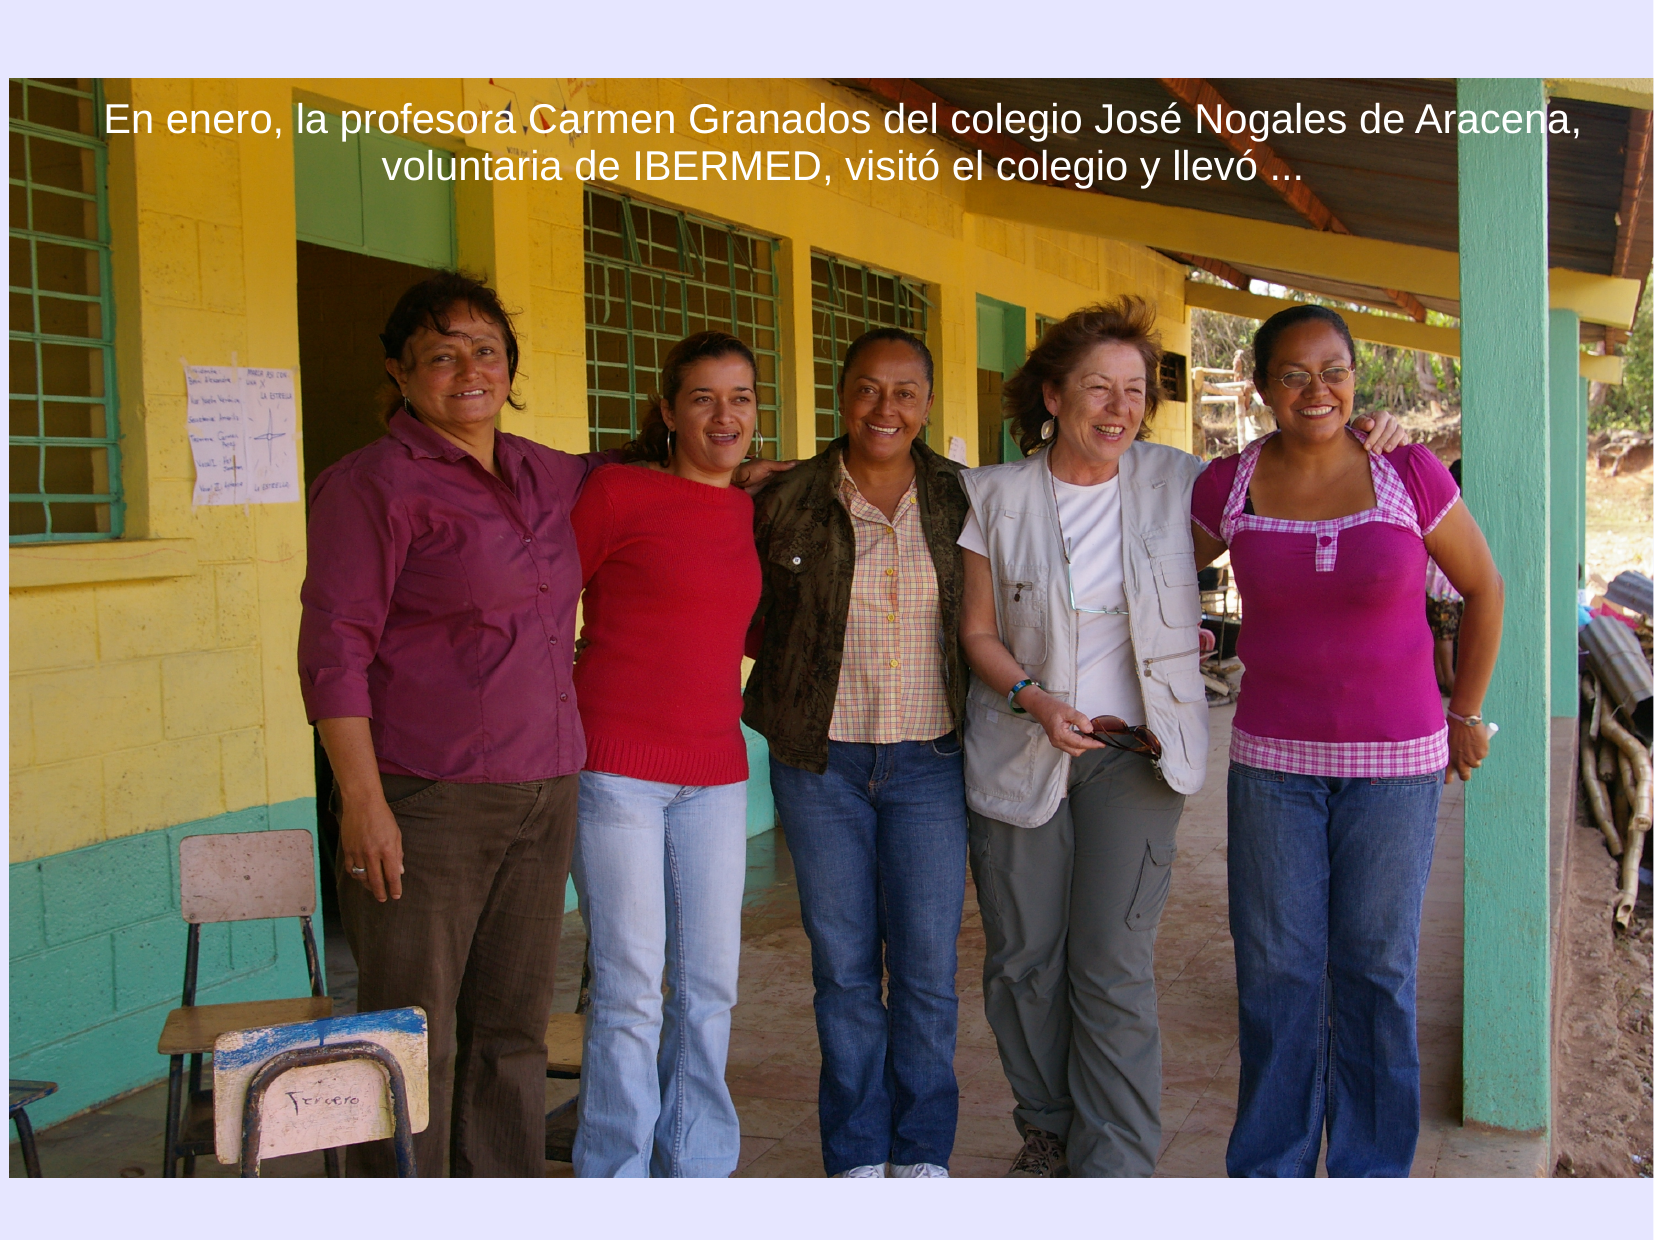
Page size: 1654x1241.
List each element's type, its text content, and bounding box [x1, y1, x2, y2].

picture [9, 78, 1654, 1178]
text_box En enero, la profesora Carmen Granados del colegio José Nogales de Aracena, voluntaria de IBERMED, visitó el colegio y llevó ... [88, 88, 1625, 197]
